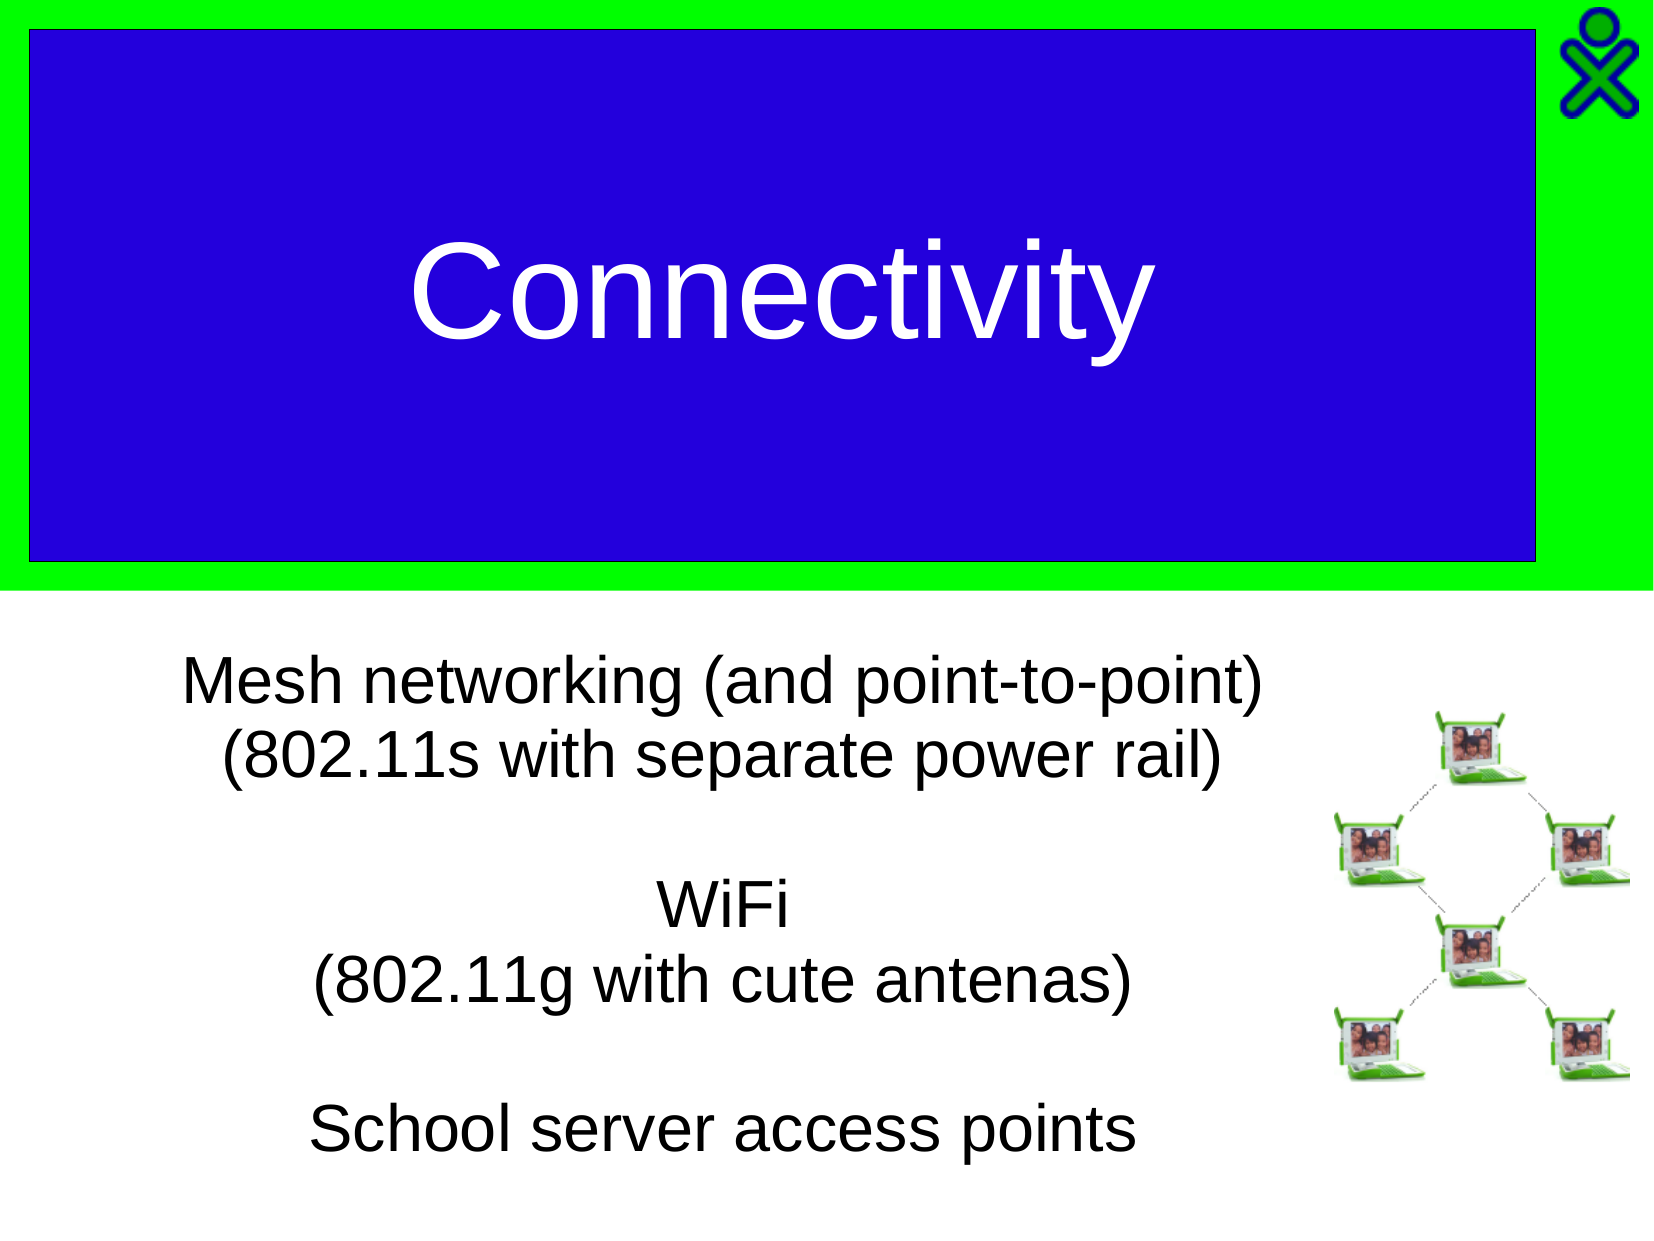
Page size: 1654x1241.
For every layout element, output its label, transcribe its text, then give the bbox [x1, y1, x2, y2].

subtitle Mesh networking (and point-to-point) (802.11s with separate power rail) WiFi (802.11g with cute antenas) School server access points [82, 627, 1329, 1182]
picture [1334, 710, 1630, 1099]
title Connectivity [59, 56, 1506, 525]
picture [1559, 7, 1639, 119]
